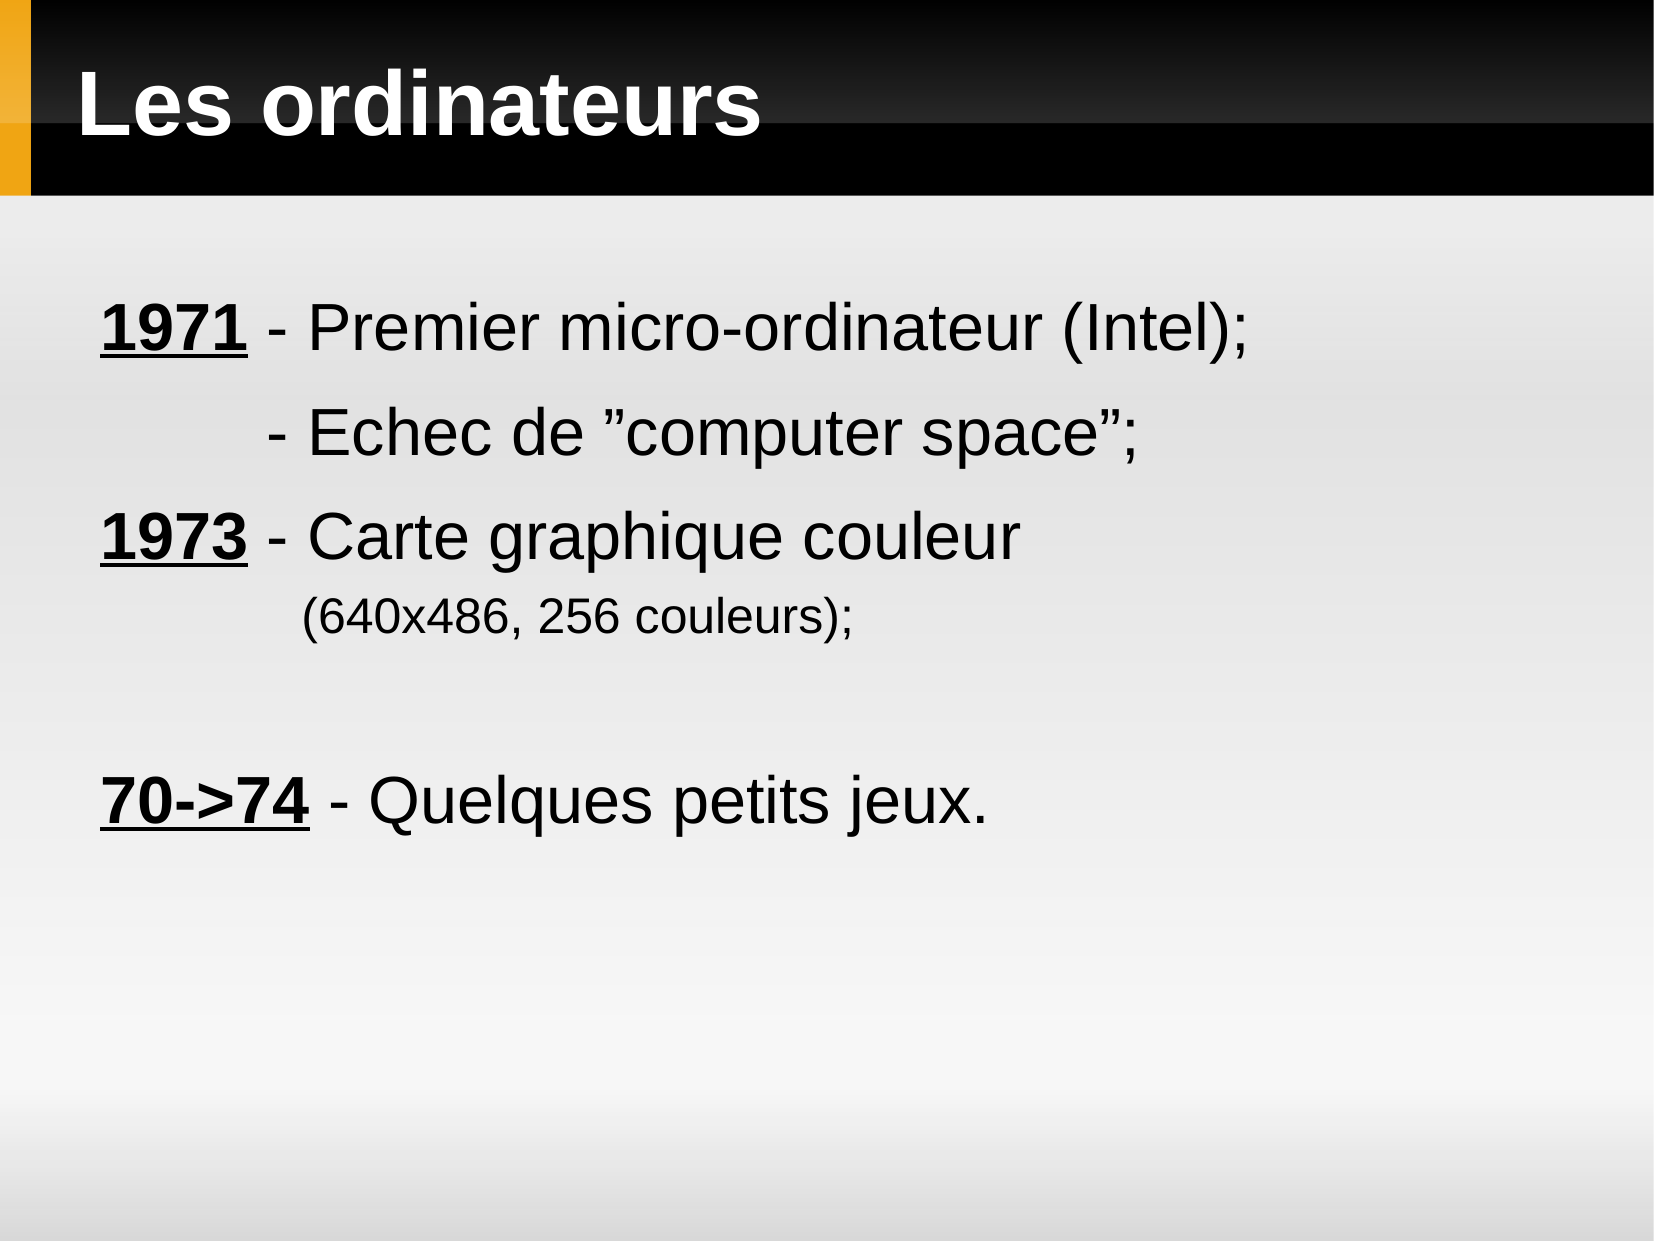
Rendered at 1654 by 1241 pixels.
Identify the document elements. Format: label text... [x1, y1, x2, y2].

title Les ordinateurs [76, 7, 1565, 200]
list 1971 - Premier micro-ordinateur (Intel); - Echec de ”computer space”; 1973 - Carte graphique couleur (640x486, 256 couleurs); 70->74 - Quelques petits jeux. [82, 290, 1571, 1113]
picture [0, 0, 1654, 1241]
